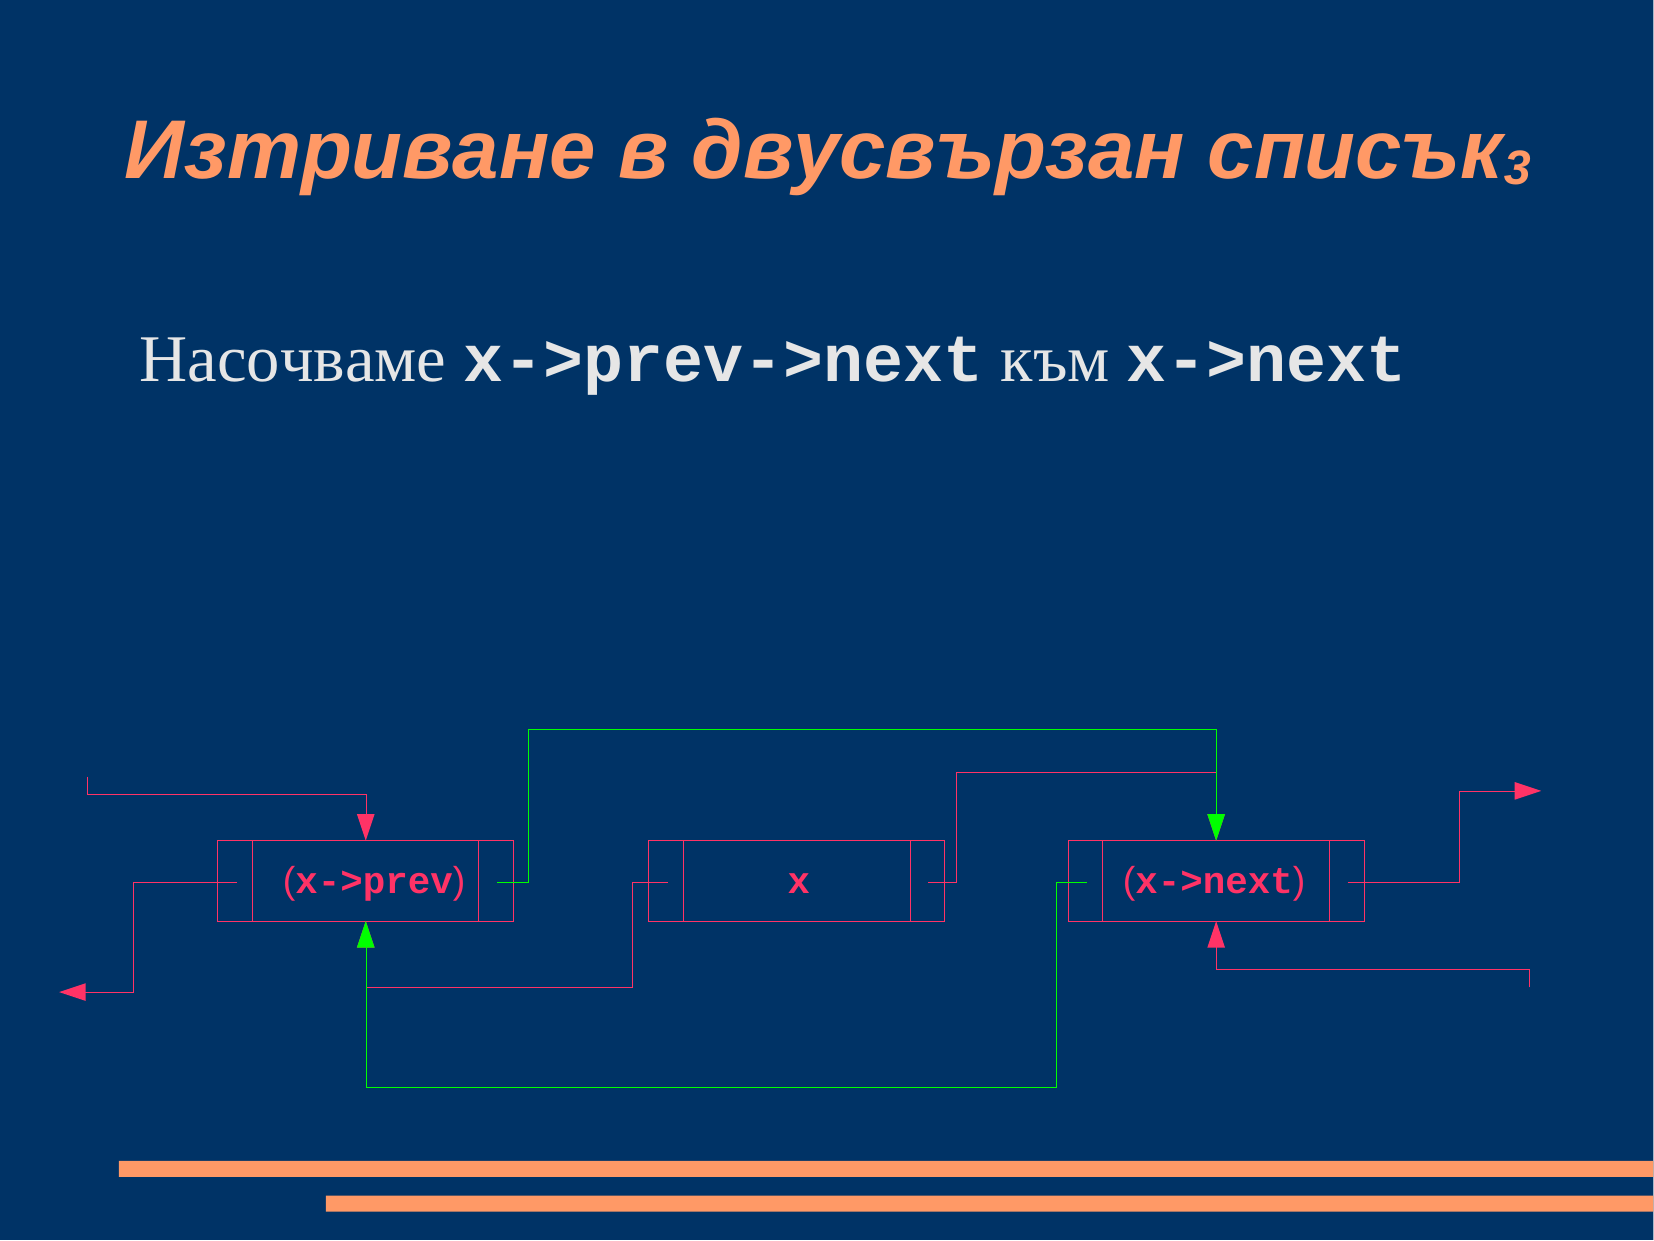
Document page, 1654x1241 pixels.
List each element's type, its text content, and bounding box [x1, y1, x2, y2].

list Насочваме x->prev->next към x->next [121, 322, 1561, 1133]
title Изтриване в двусвързан списък3 [121, 46, 1534, 254]
